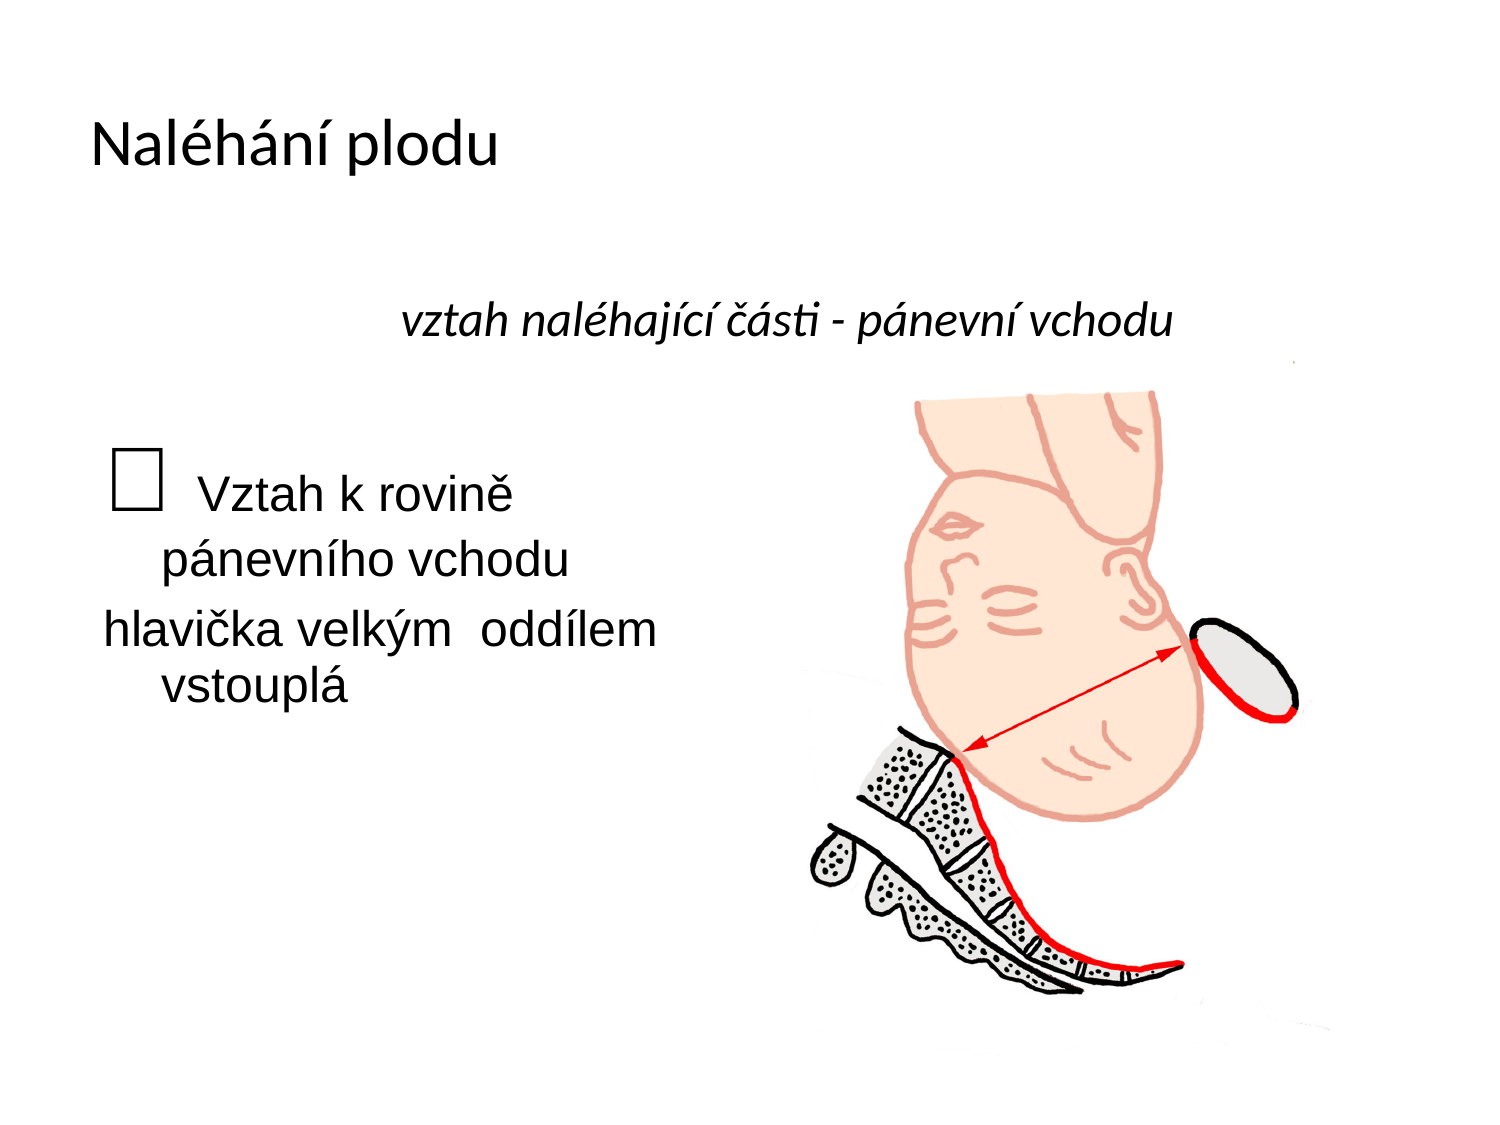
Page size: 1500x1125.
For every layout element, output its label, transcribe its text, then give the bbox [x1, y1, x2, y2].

picture [791, 361, 1335, 1065]
list vztah naléhající části - pánevní vchodu [74, 262, 1430, 421]
text_box  Vztah k rovině pánevního vchodu hlavička velkým oddílem vstouplá [88, 420, 727, 721]
title Naléhání plodu [75, 45, 1425, 233]
